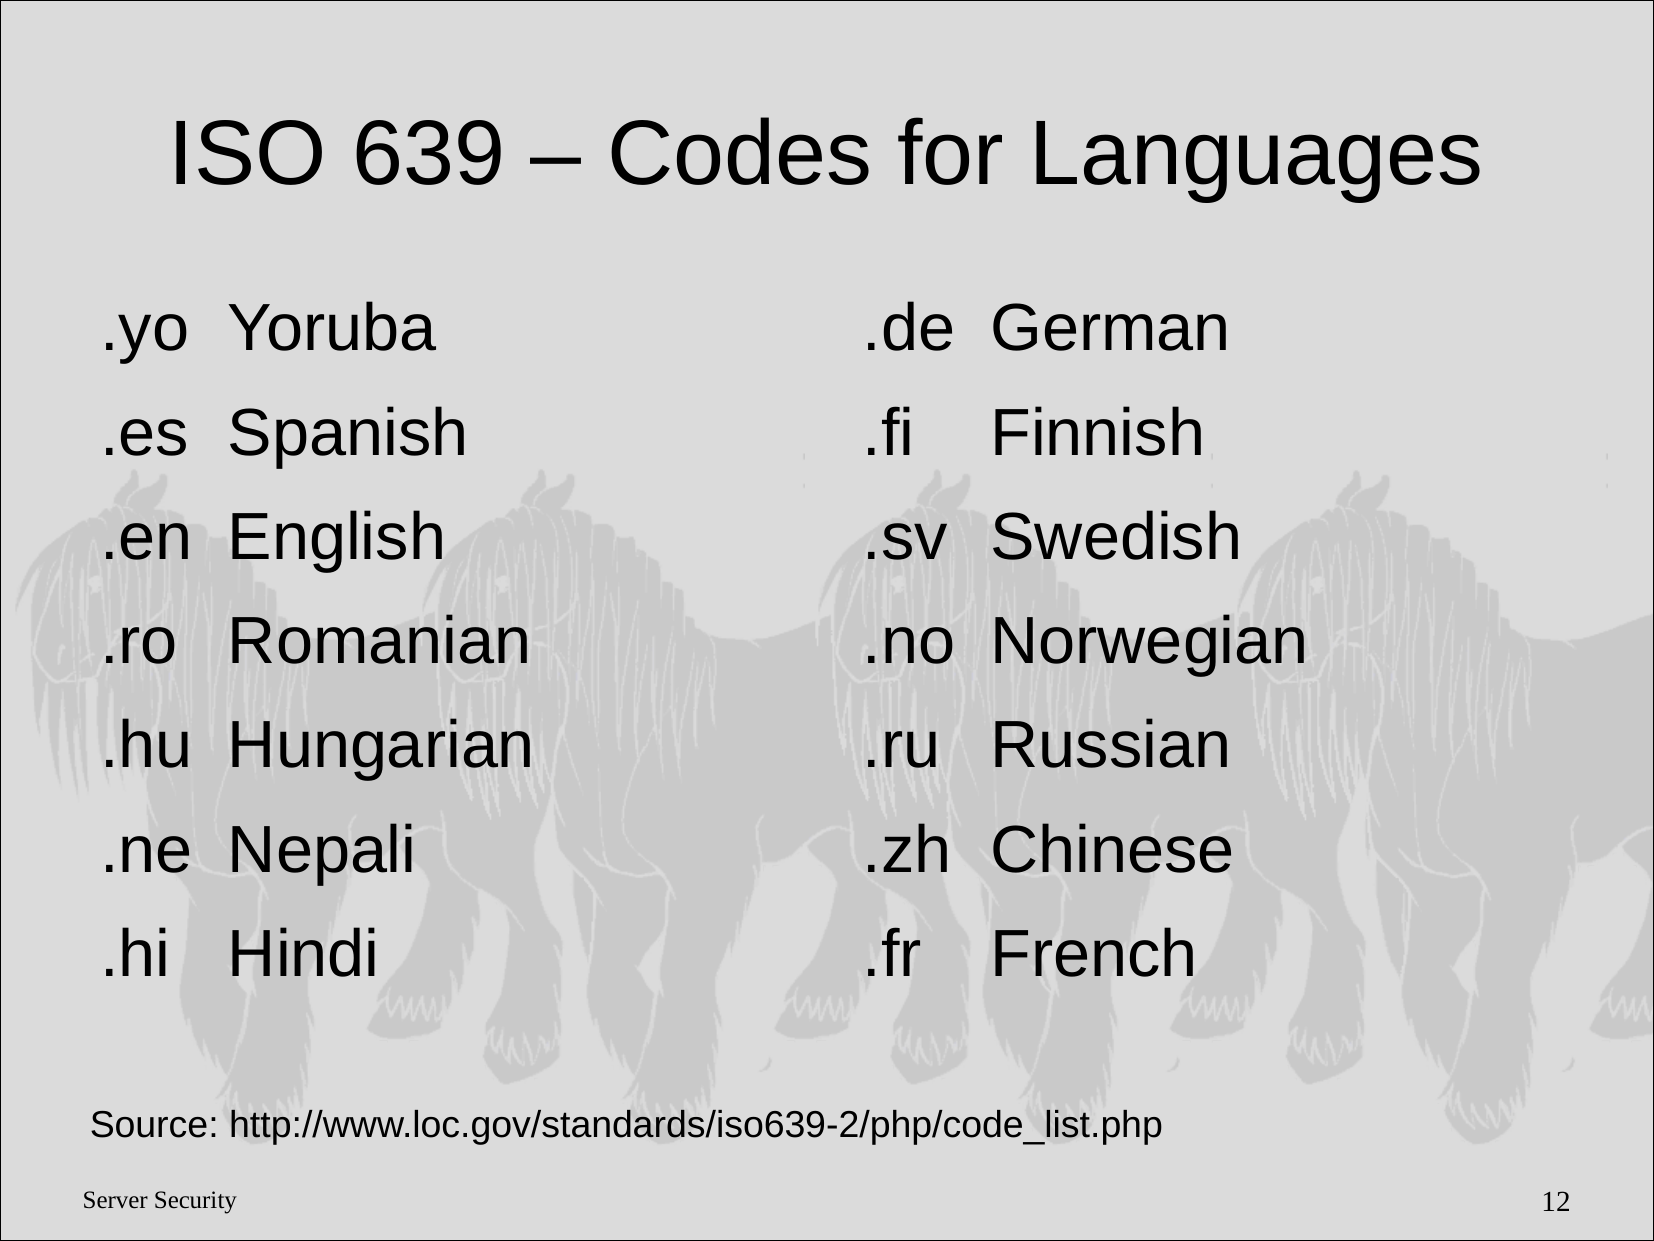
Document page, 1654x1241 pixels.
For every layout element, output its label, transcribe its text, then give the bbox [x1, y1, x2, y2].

text_box Source: http://www.loc.gov/standards/iso639-2/php/code_list.php [75, 1096, 1300, 1158]
title ISO 639 – Codes for Languages [82, 49, 1571, 257]
list .de German .fi Finnish .sv Swedish .no Norwegian .ru Russian .zh Chinese .fr French [845, 290, 1572, 1094]
list .yo Yoruba .es Spanish .en English .ro Romanian .hu Hungarian .ne Nepali .hi Hindi [82, 290, 809, 1096]
